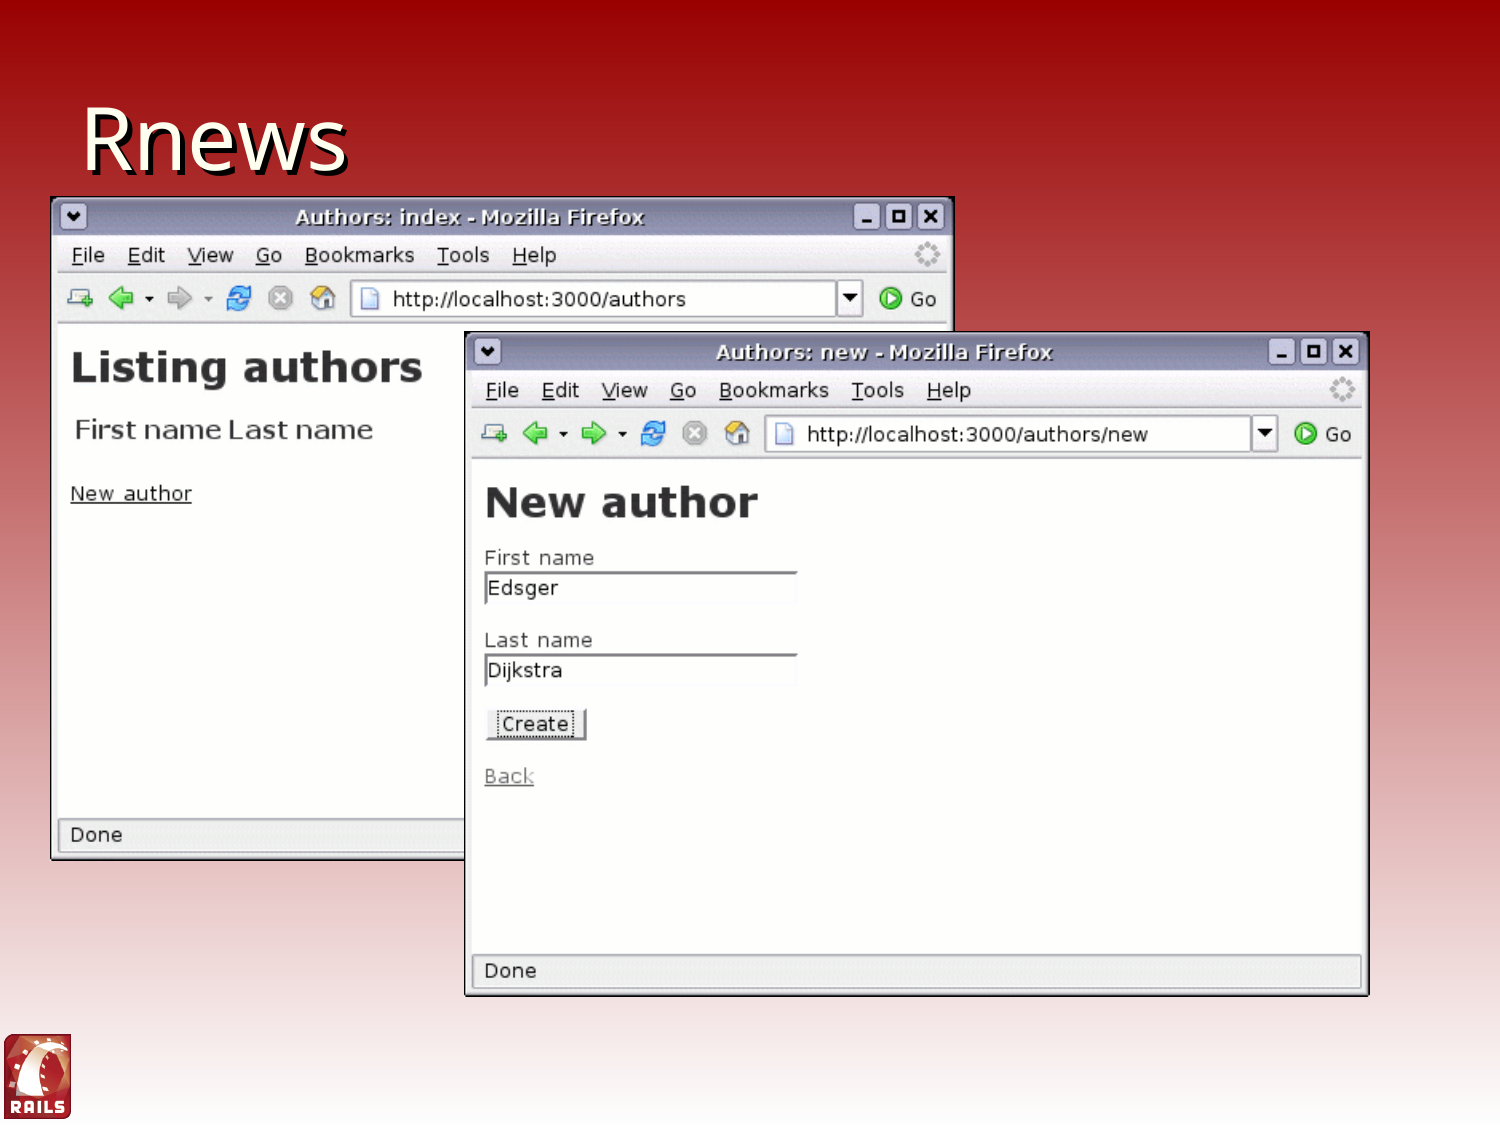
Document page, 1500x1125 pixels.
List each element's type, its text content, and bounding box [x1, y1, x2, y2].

picture [4, 1034, 71, 1119]
title Rnews [64, 43, 1317, 232]
picture [50, 196, 1370, 997]
